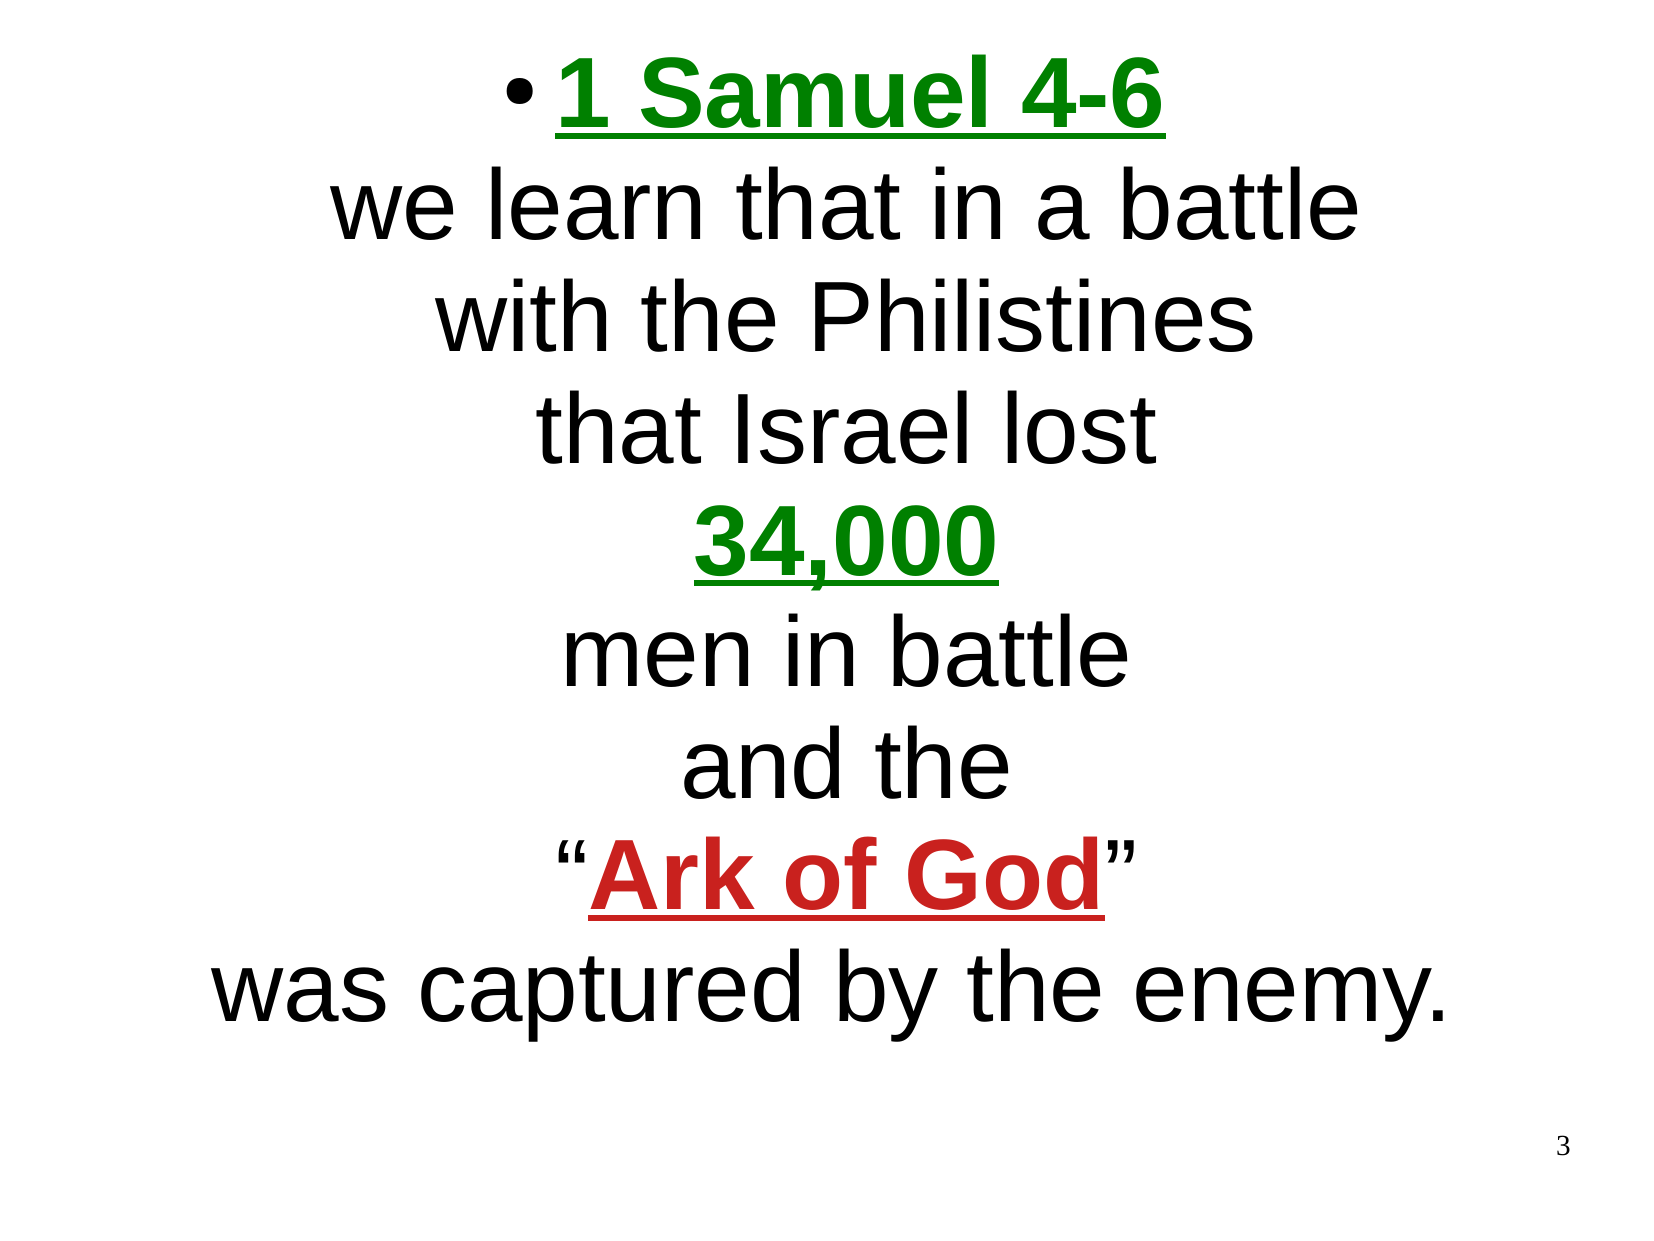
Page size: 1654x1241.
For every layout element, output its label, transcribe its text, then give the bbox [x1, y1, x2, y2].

list 1 Samuel 4-6 we learn that in a battle with the Philistines that Israel lost 34,000 men in battle and the “Ark of God” was captured by the enemy. [37, 37, 1613, 1238]
